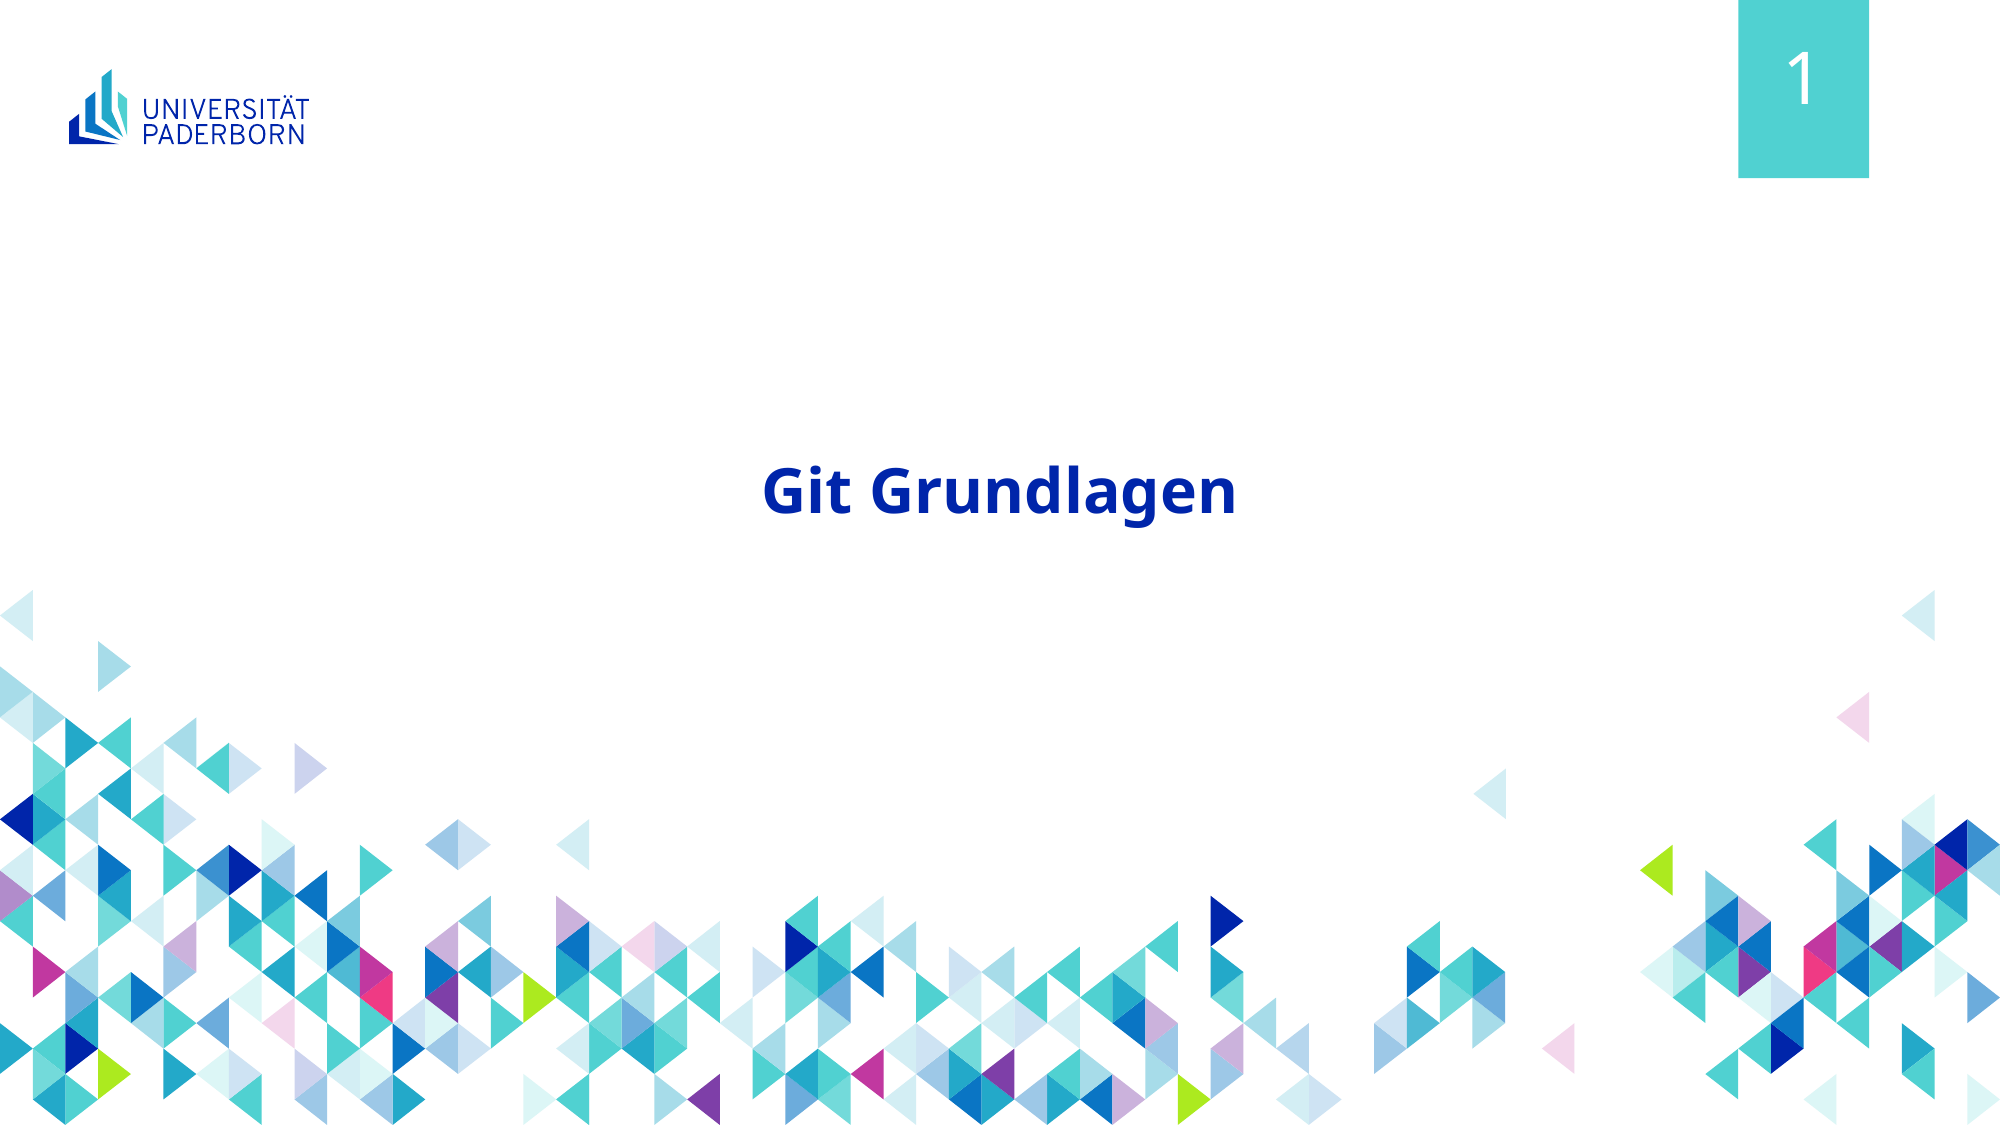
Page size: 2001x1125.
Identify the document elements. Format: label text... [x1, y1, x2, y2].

list 1 [1738, 0, 1870, 179]
title Git Grundlagen [403, 451, 1597, 700]
